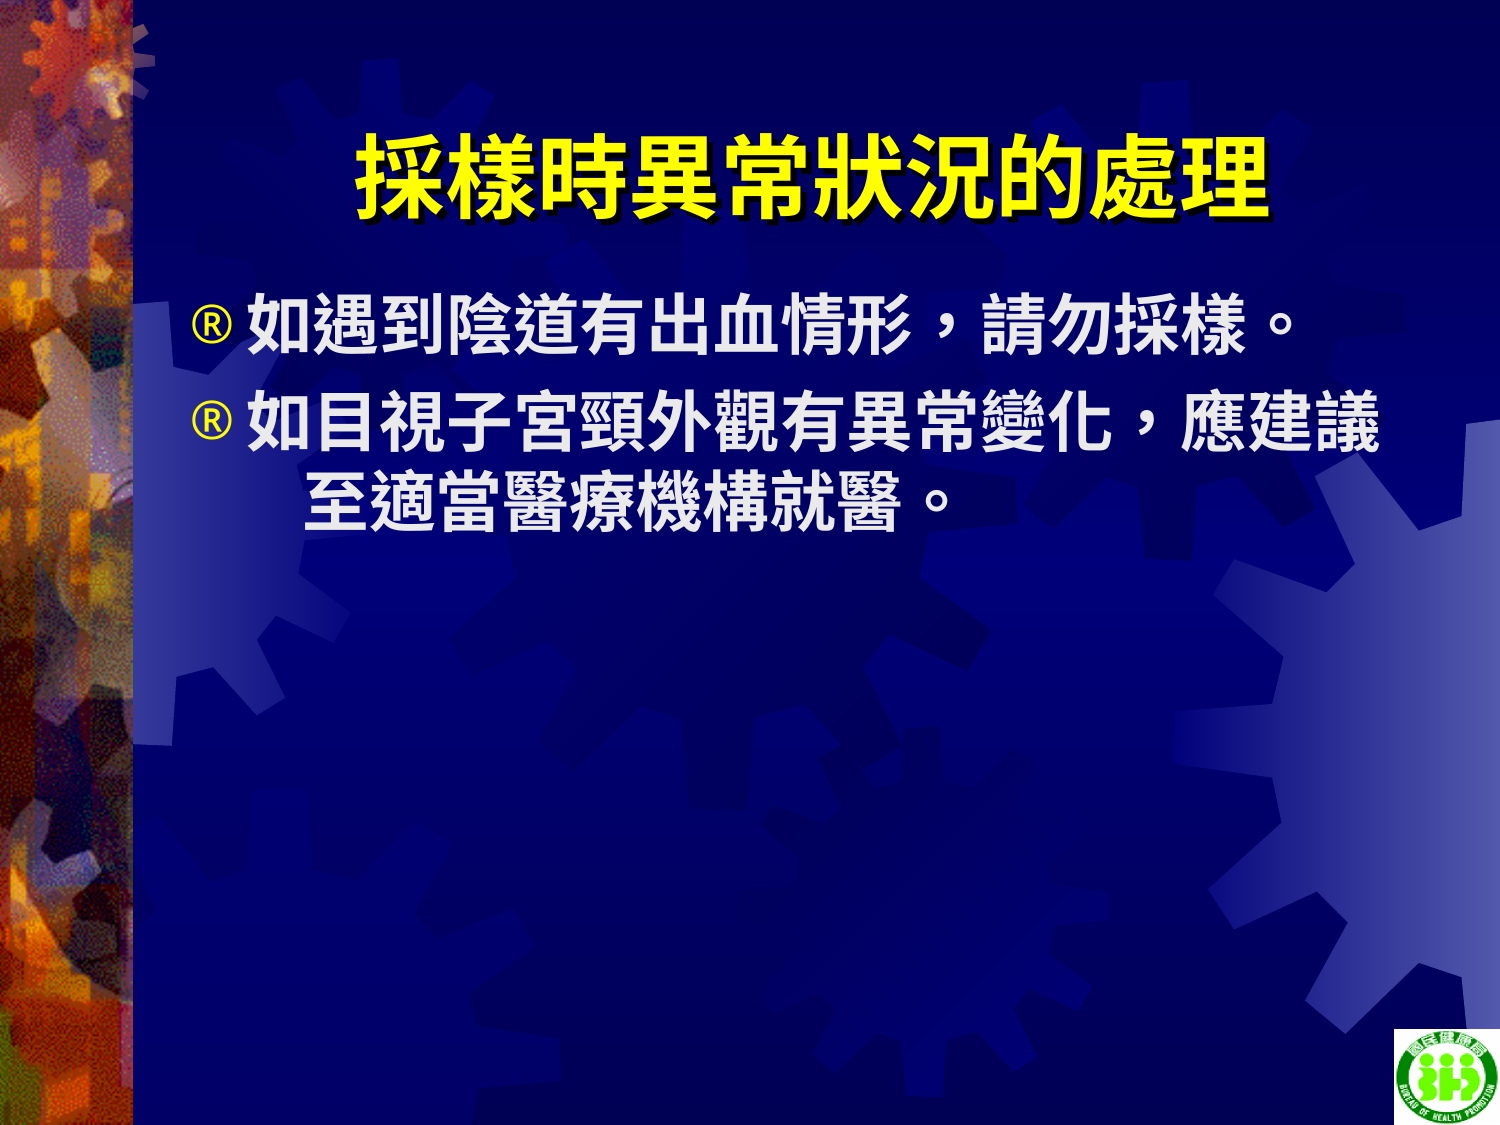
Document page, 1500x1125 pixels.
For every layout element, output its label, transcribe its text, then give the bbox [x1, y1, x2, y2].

title 採樣時異常狀況的處理 [174, 50, 1450, 238]
list 如遇到陰道有出血情形，請勿採樣。 如目視子宮頸外觀有異常變化，應建議至適當醫療機構就醫。 [174, 275, 1450, 951]
